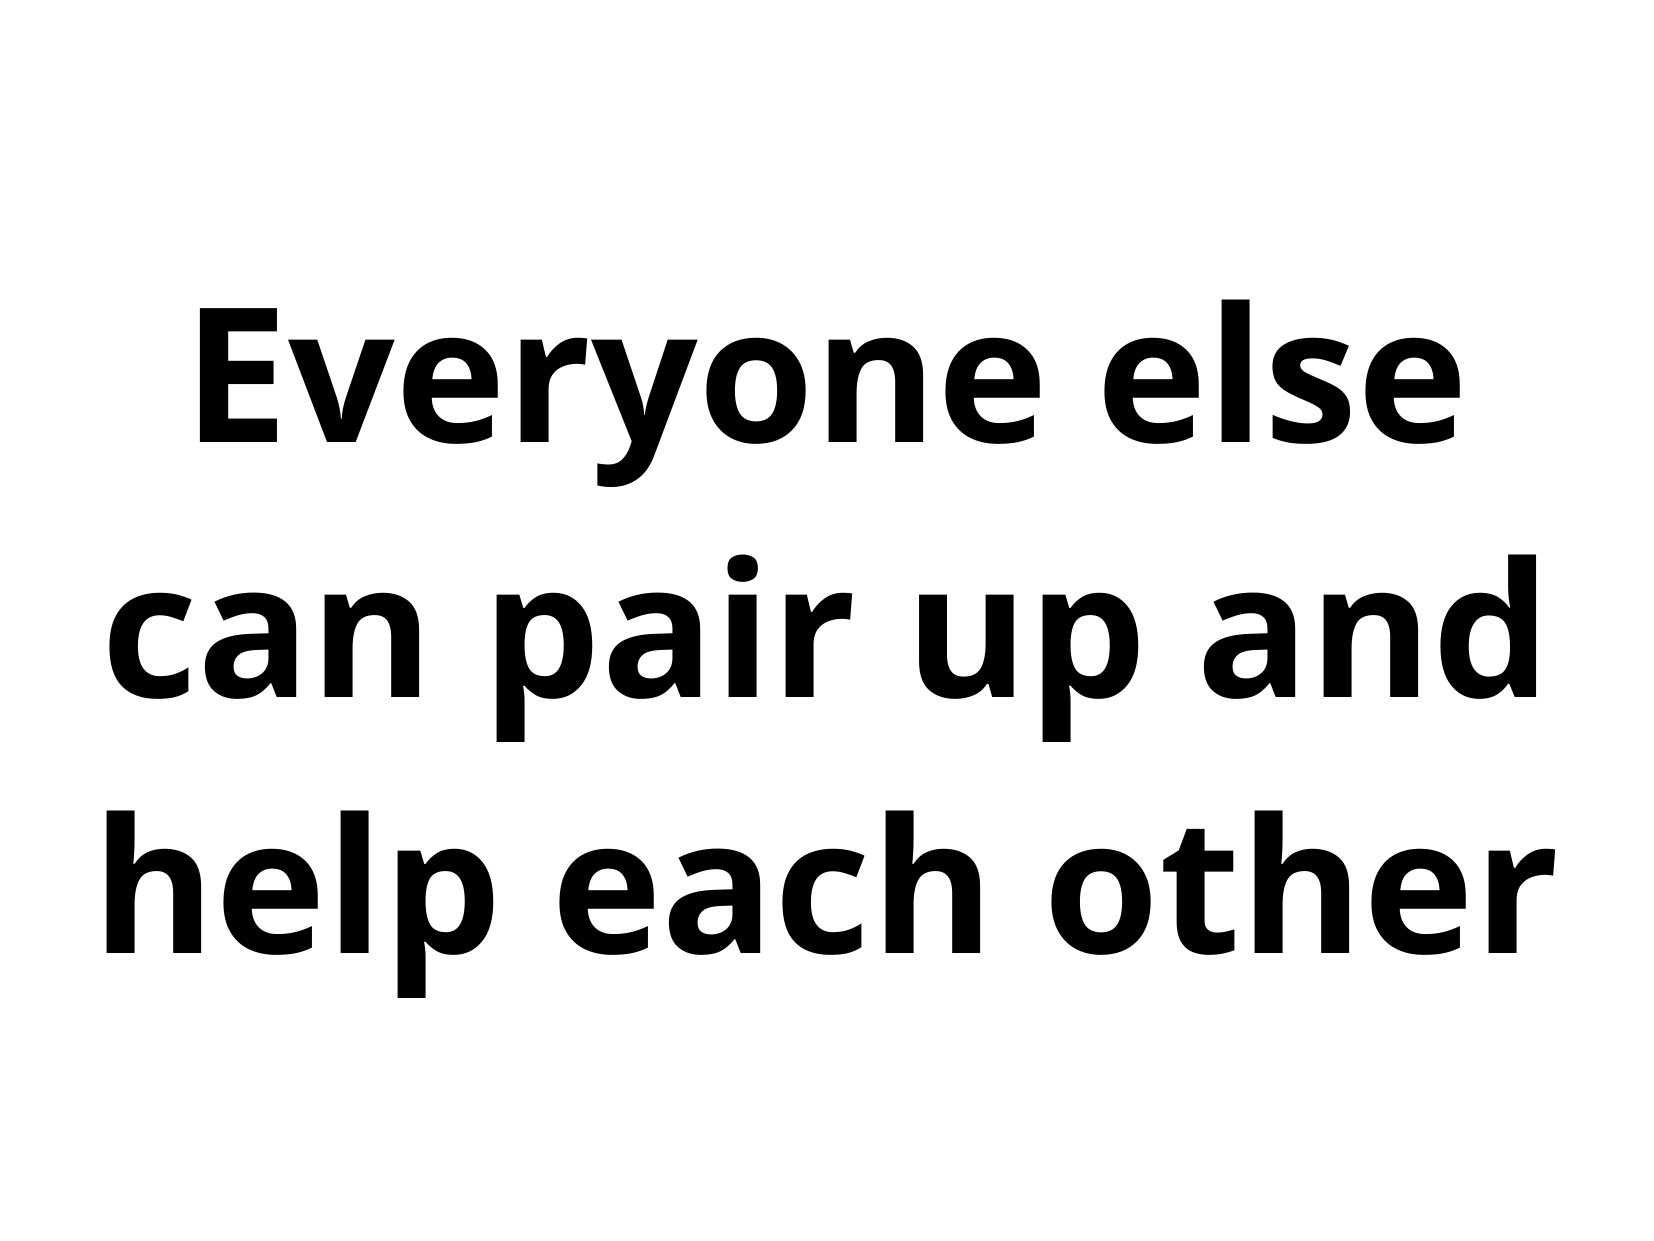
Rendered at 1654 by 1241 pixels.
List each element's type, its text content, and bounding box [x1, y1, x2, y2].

title Everyone else can pair up and help each other [82, 49, 1571, 1201]
